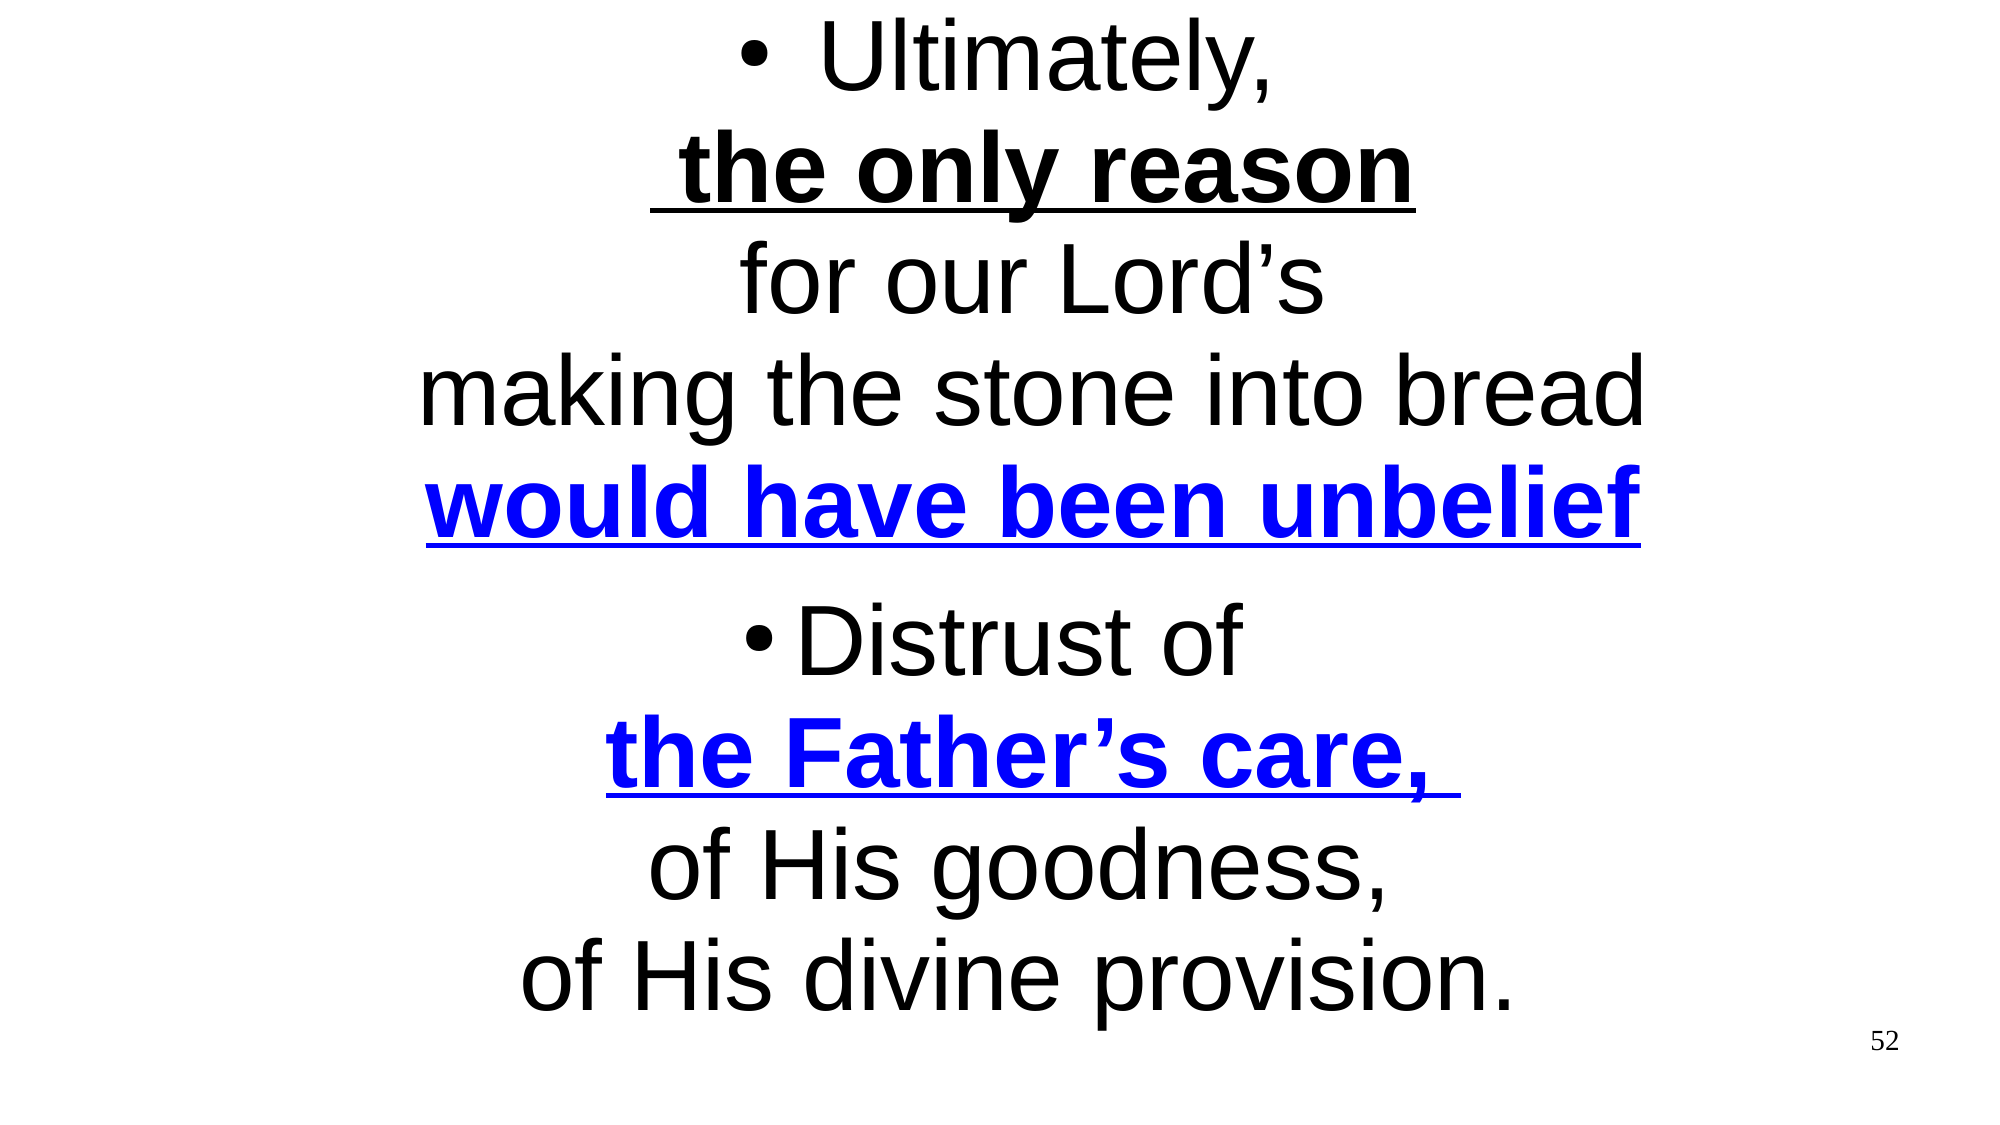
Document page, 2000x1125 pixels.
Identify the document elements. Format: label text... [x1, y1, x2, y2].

list Ultimately, the only reason for our Lord’s making the stone into bread would have been unbelief Distrust of the Father’s care, of His goodness, of His divine provision. [0, 0, 1996, 1123]
